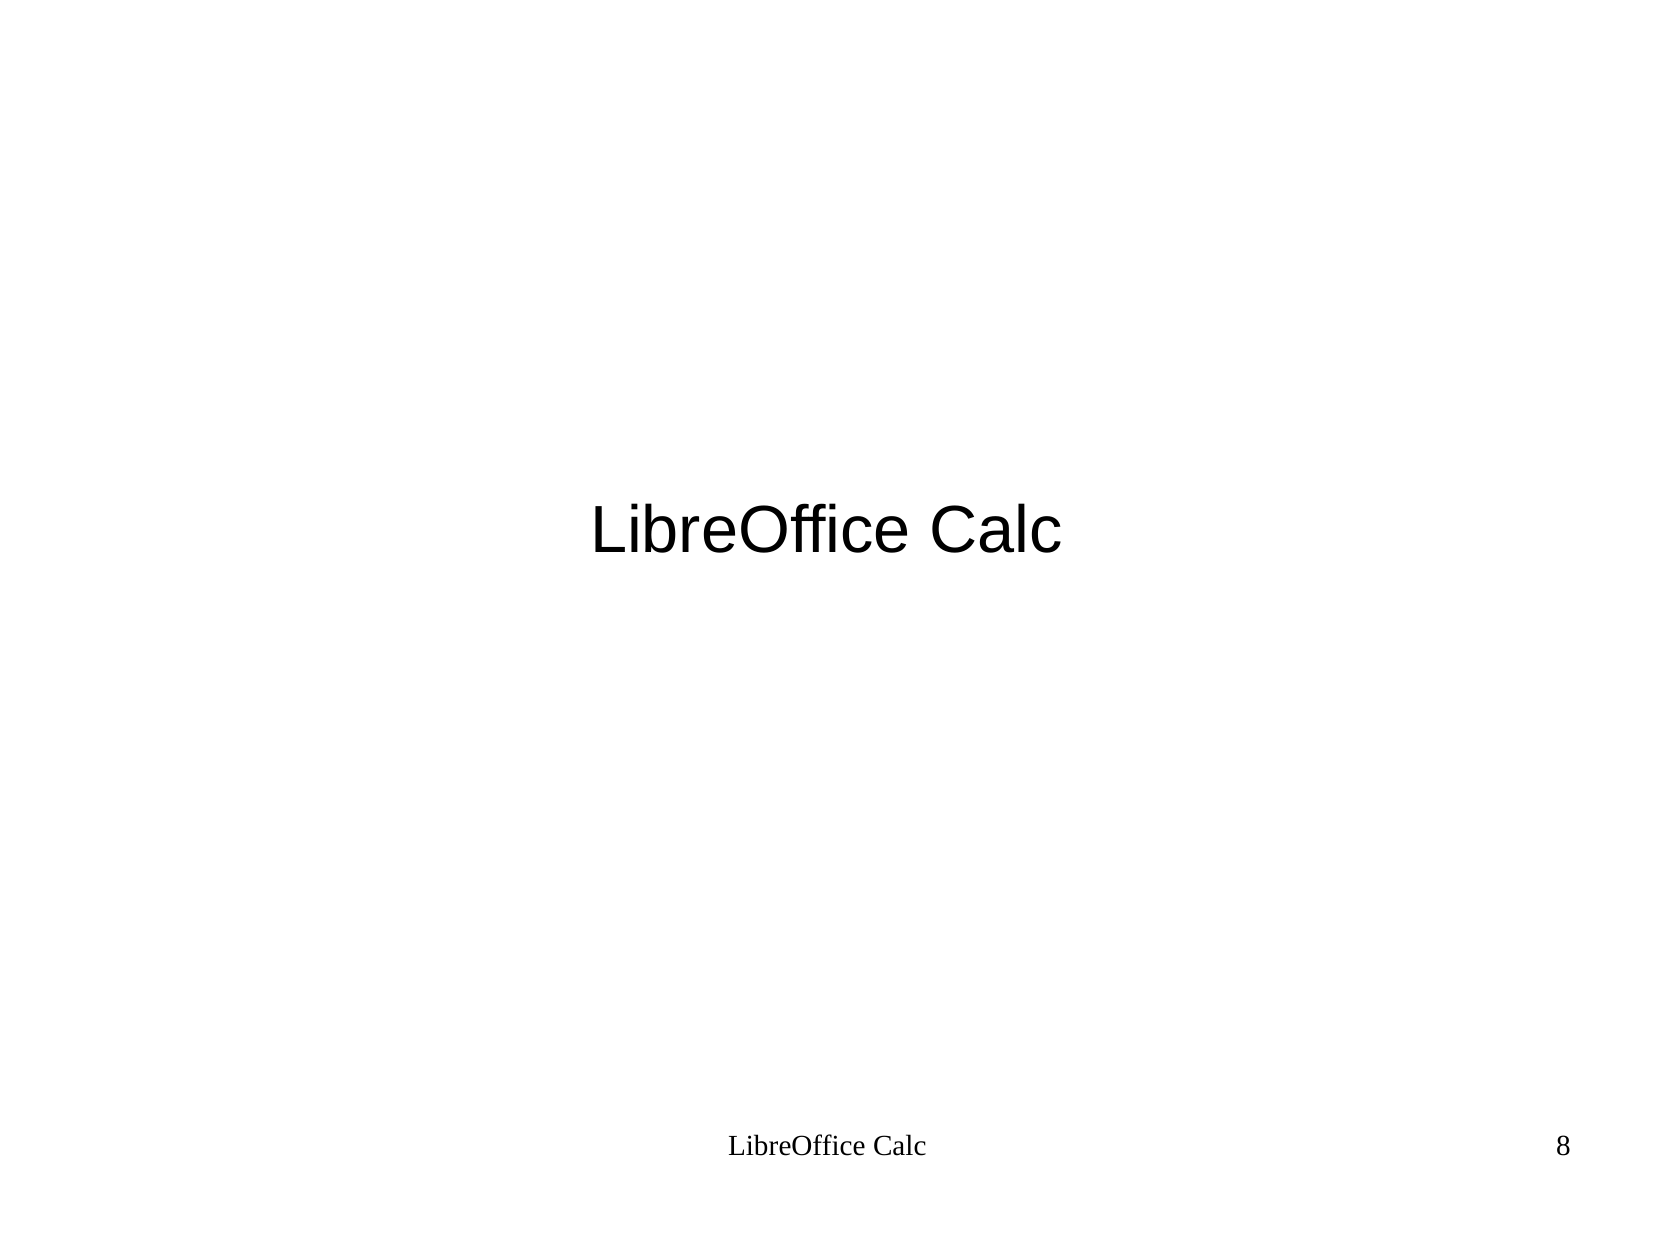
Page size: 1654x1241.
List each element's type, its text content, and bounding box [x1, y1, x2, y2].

subtitle LibreOffice Calc [82, 49, 1571, 1109]
